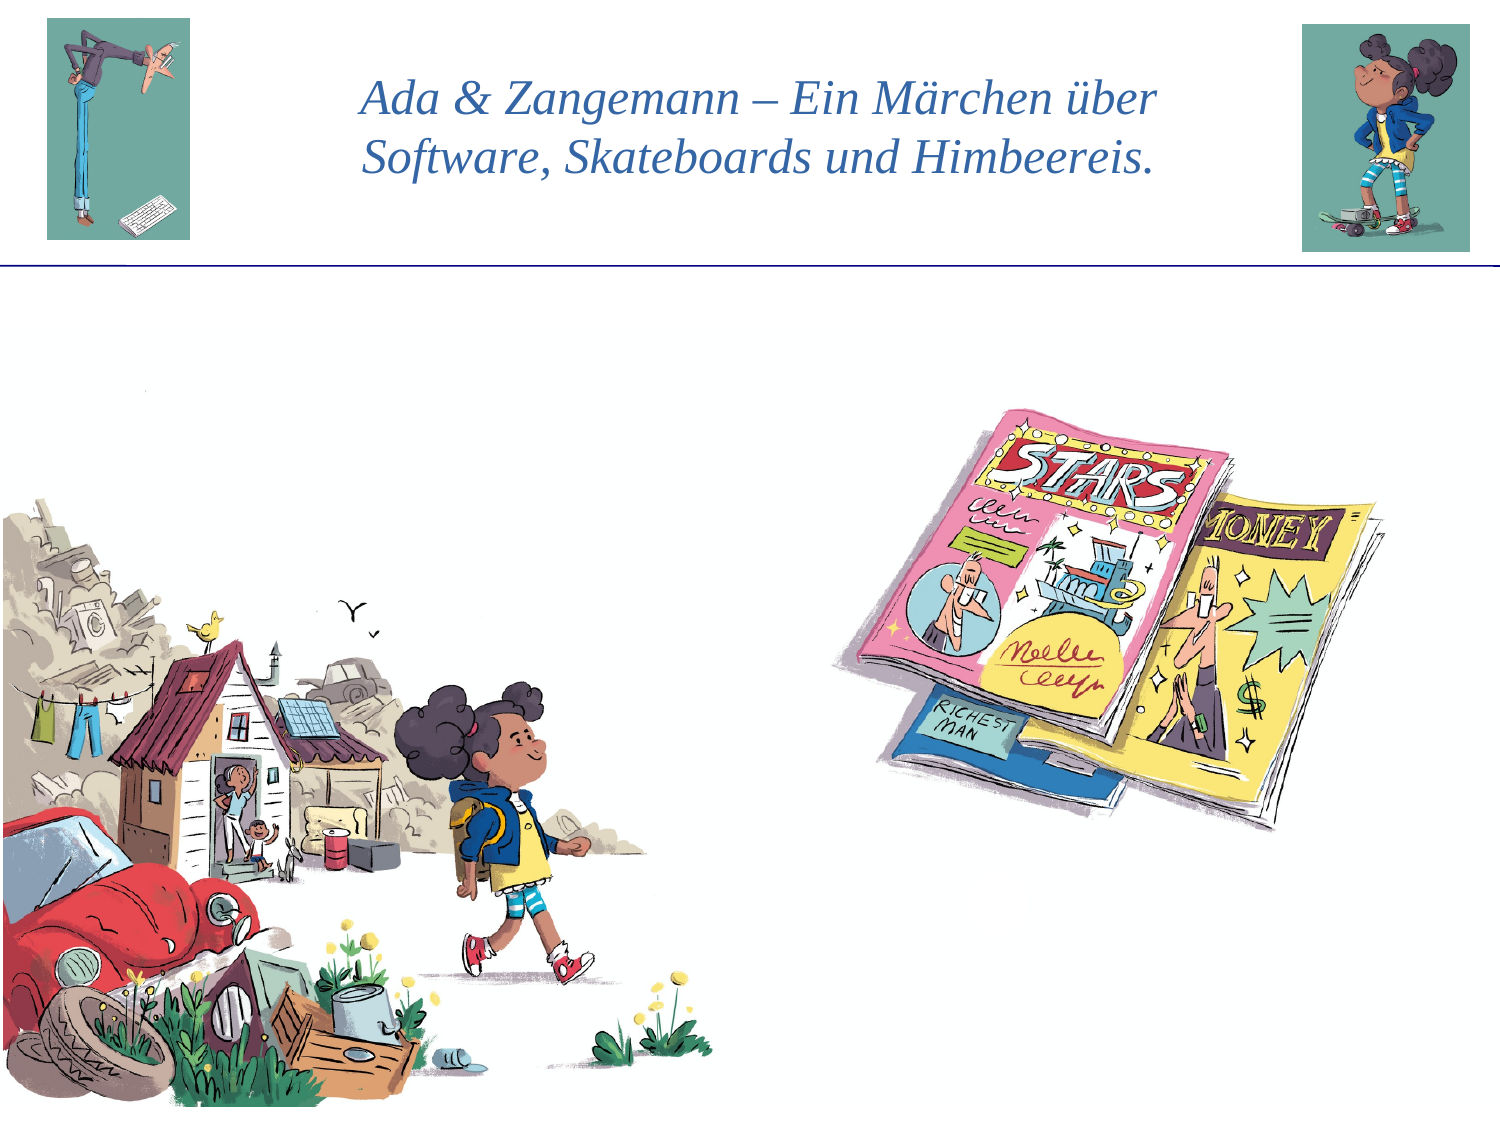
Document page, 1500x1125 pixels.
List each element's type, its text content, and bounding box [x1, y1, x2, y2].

text_box Ada & Zangemann – Ein Märchen über Software, Skateboards und Himbeereis. [274, 59, 1244, 194]
picture [47, 18, 190, 240]
picture [1302, 24, 1470, 252]
picture [3, 300, 1500, 1125]
